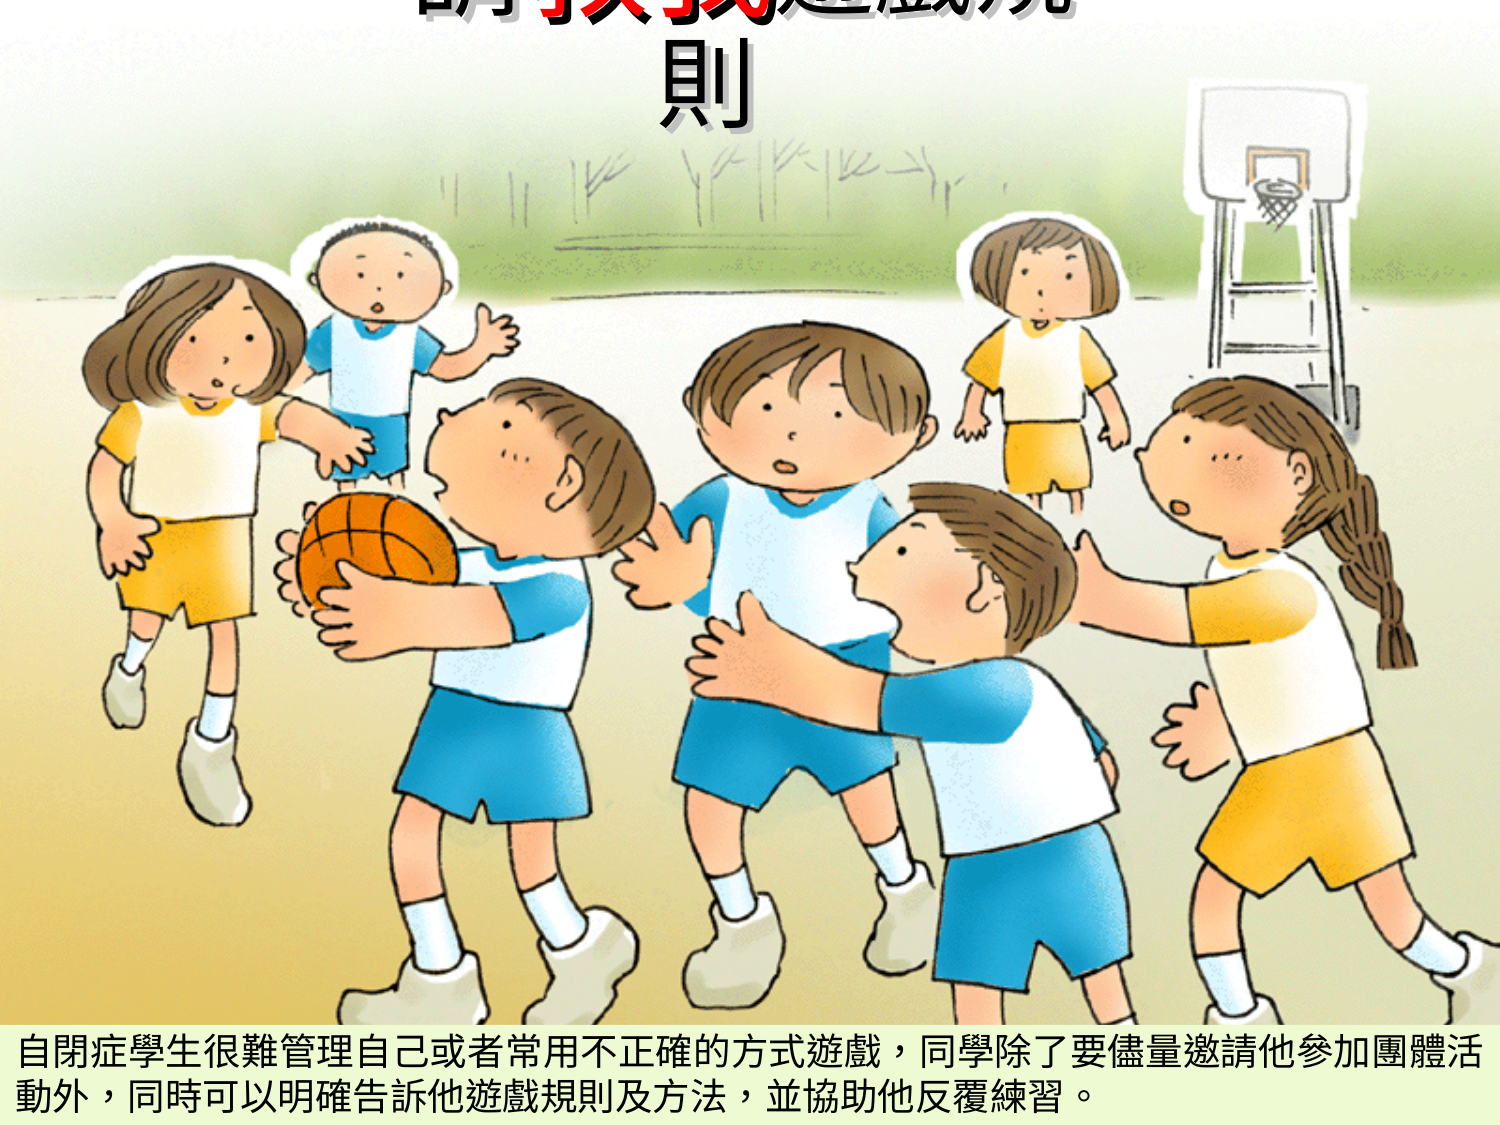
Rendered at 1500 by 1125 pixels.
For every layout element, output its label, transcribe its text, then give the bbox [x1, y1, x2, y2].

picture [0, 0, 1500, 1024]
subtitle 自閉症學生很難管理自己或者常用不正確的方式遊戲，同學除了要儘量邀請他參加團體活動外，同時可以明確告訴他遊戲規則及方法，並協助他反覆練習。 [0, 1024, 1500, 1125]
title 請教我遊戲規則 [274, 0, 1138, 150]
